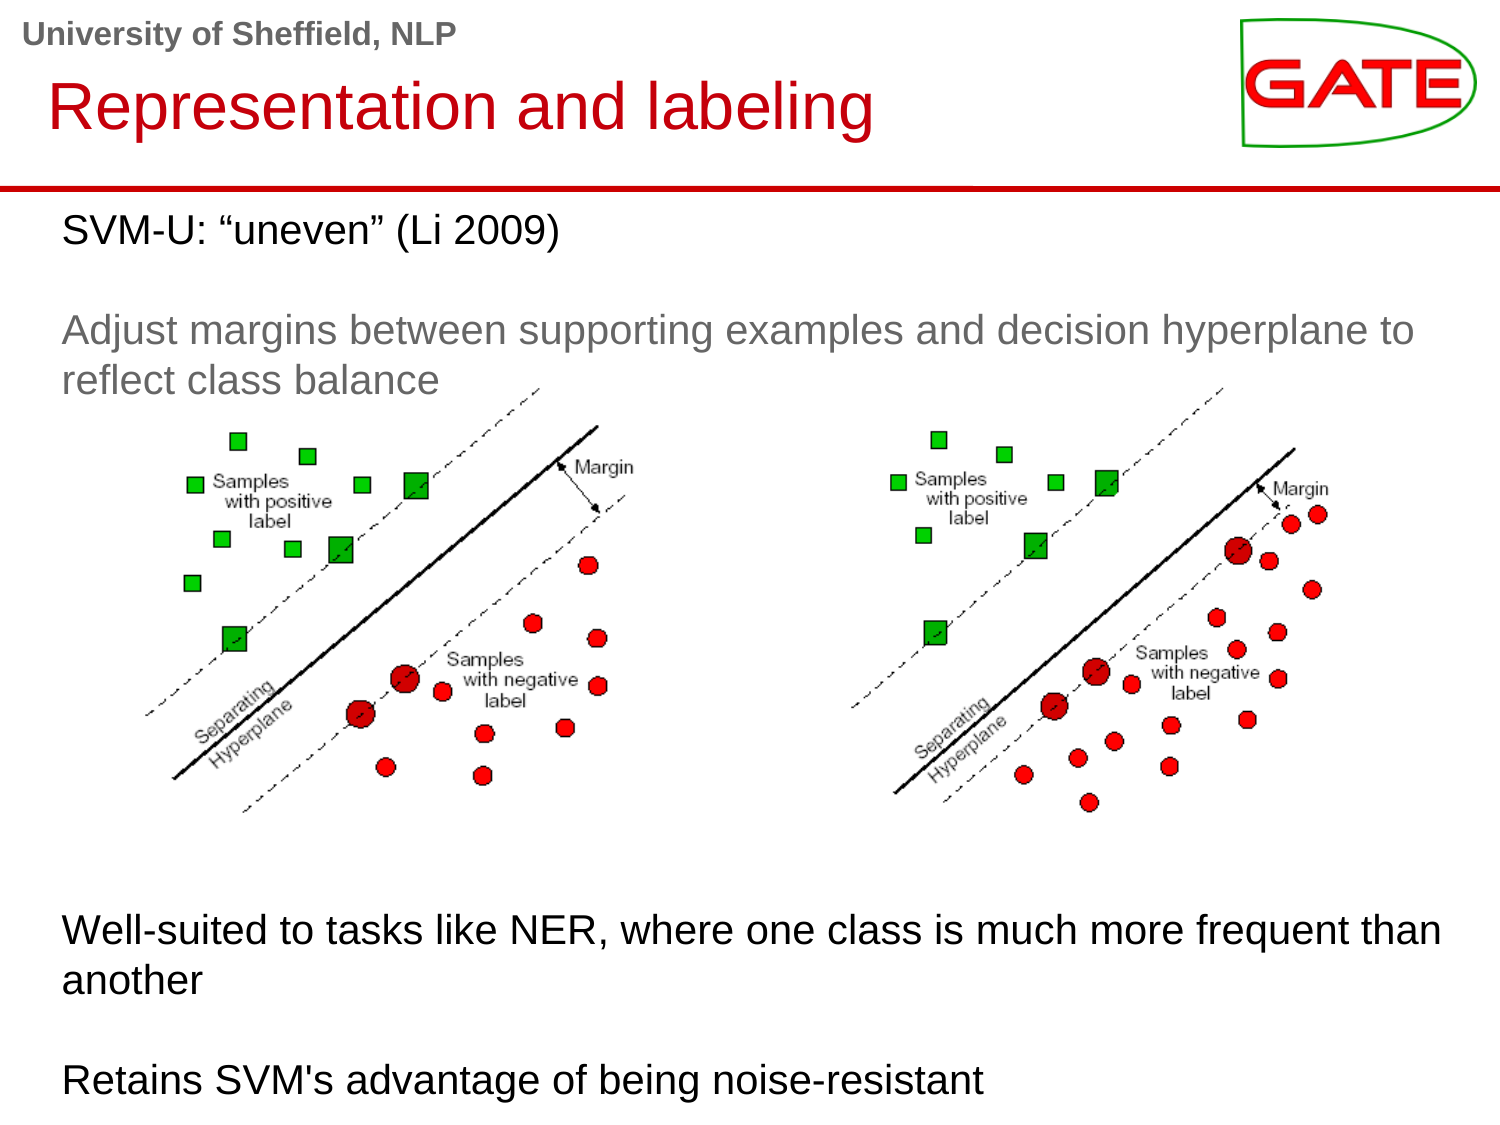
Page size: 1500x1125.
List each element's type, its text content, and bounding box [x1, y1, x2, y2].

text_box Representation and labeling [47, 47, 1267, 168]
text_box SVM-U: “uneven” (Li 2009) Adjust margins between supporting examples and decision hyperplane to reflect class balance Well-suited to tasks like NER, where one class is much more frequent than another Retains SVM's advantage of being noise-resistant [46, 195, 1489, 1111]
picture [850, 377, 1350, 839]
picture [1240, 18, 1477, 148]
